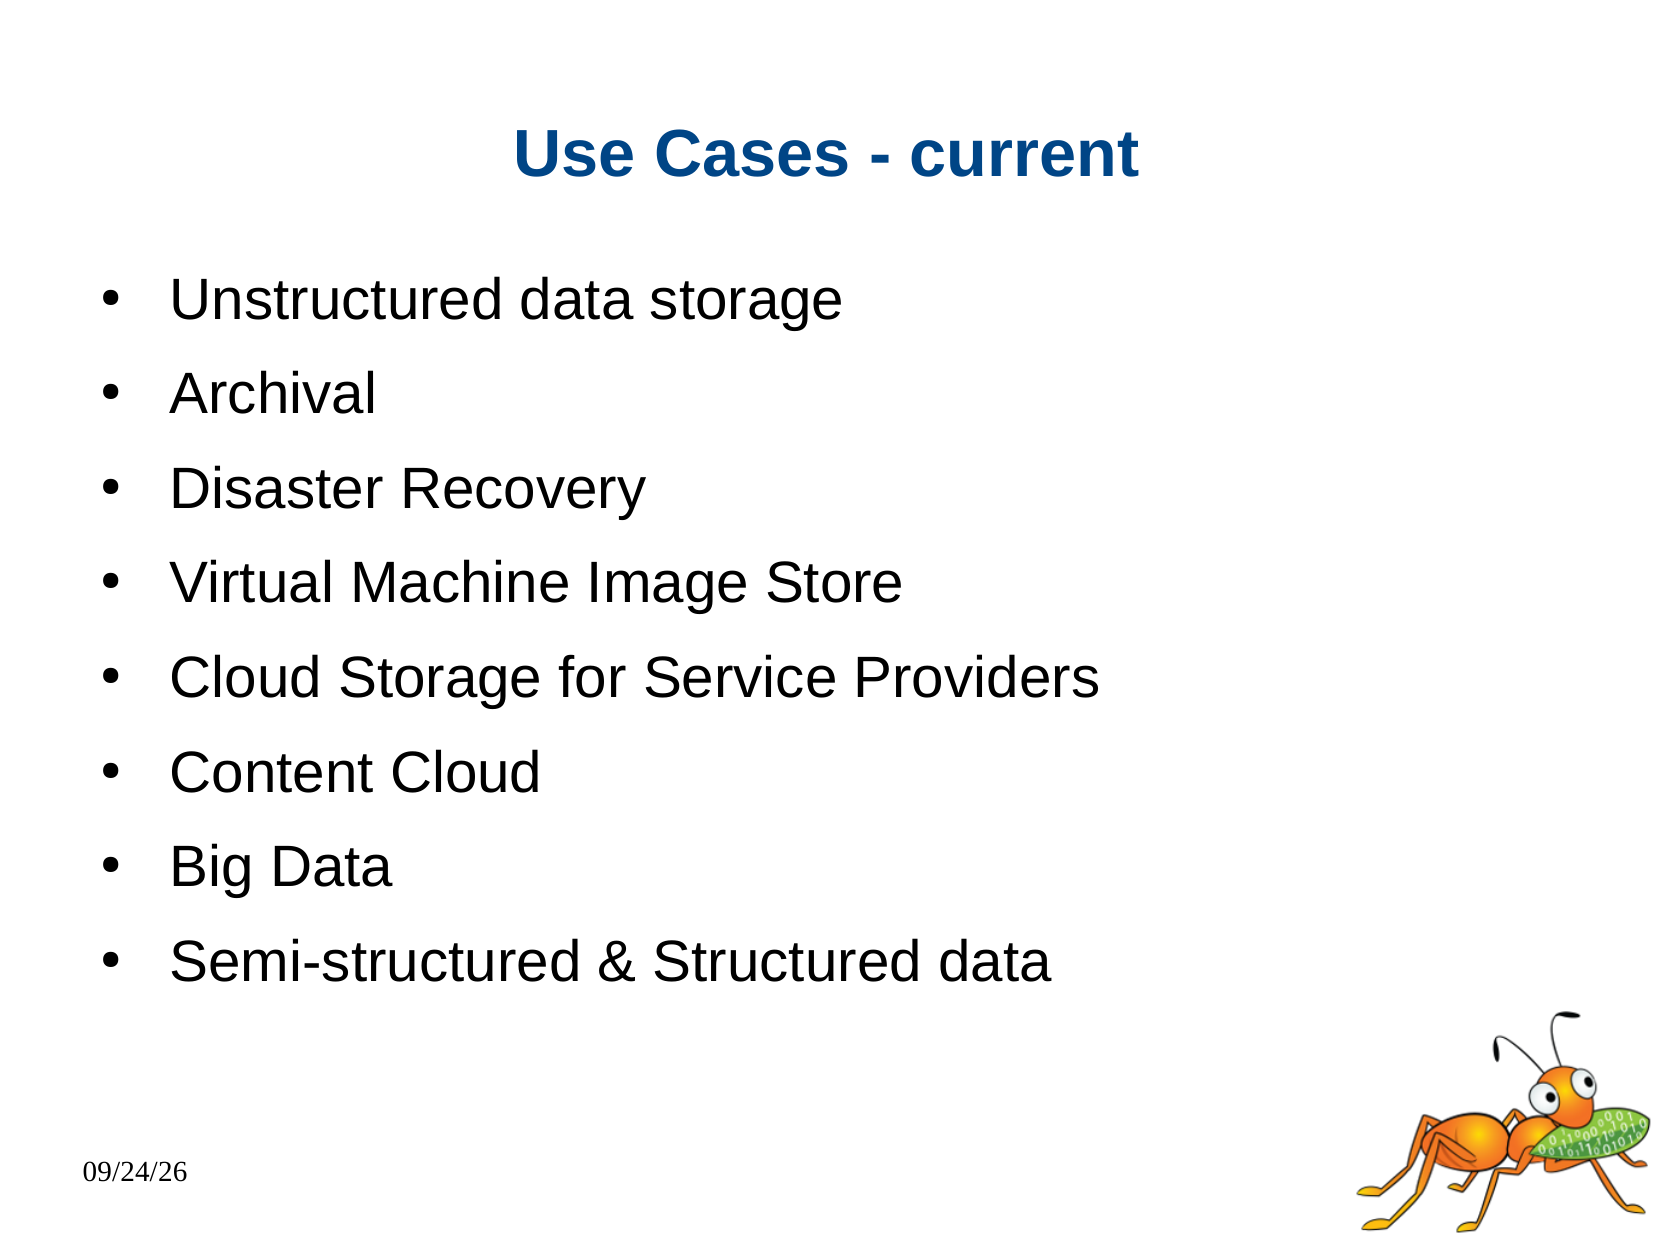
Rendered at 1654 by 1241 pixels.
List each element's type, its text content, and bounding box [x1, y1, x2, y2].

list Unstructured data storage Archival Disaster Recovery Virtual Machine Image Store Cloud Storage for Service Providers Content Cloud Big Data Semi-structured & Structured data [82, 266, 1571, 986]
title Use Cases - current [82, 49, 1571, 257]
picture [1353, 1009, 1654, 1235]
